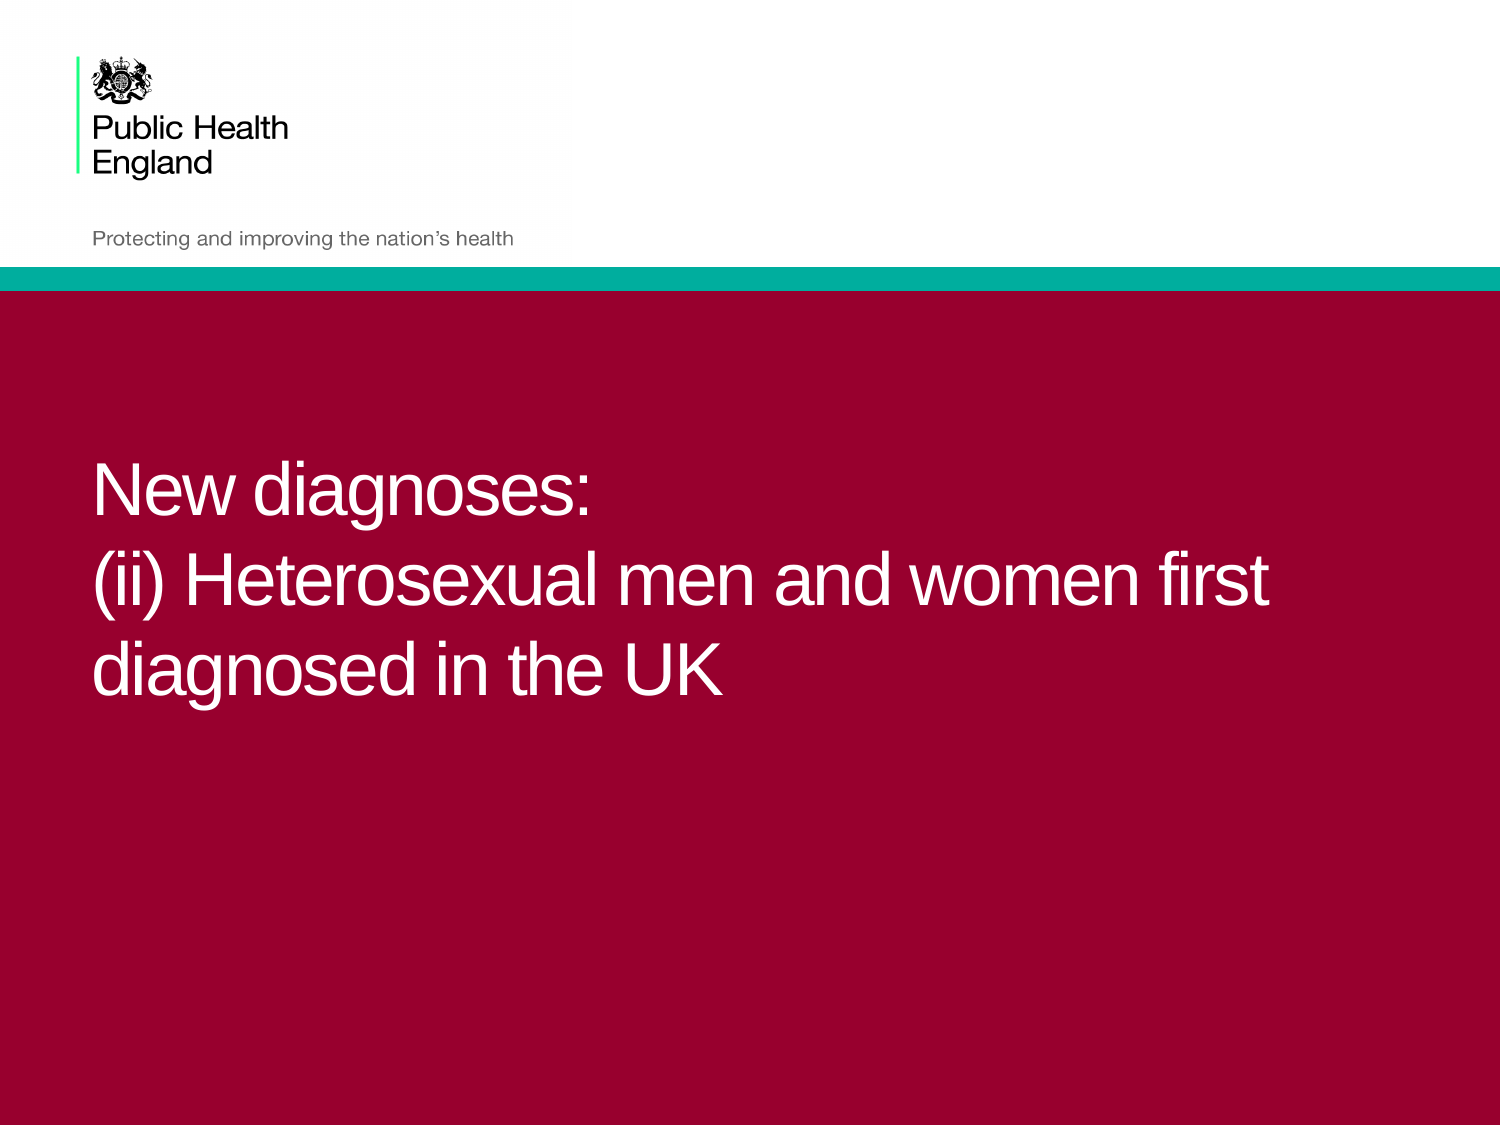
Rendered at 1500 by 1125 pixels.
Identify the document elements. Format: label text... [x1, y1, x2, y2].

title New diagnoses: (ii) Heterosexual men and women first diagnosed in the UK [91, 349, 1428, 630]
picture [0, 0, 572, 265]
